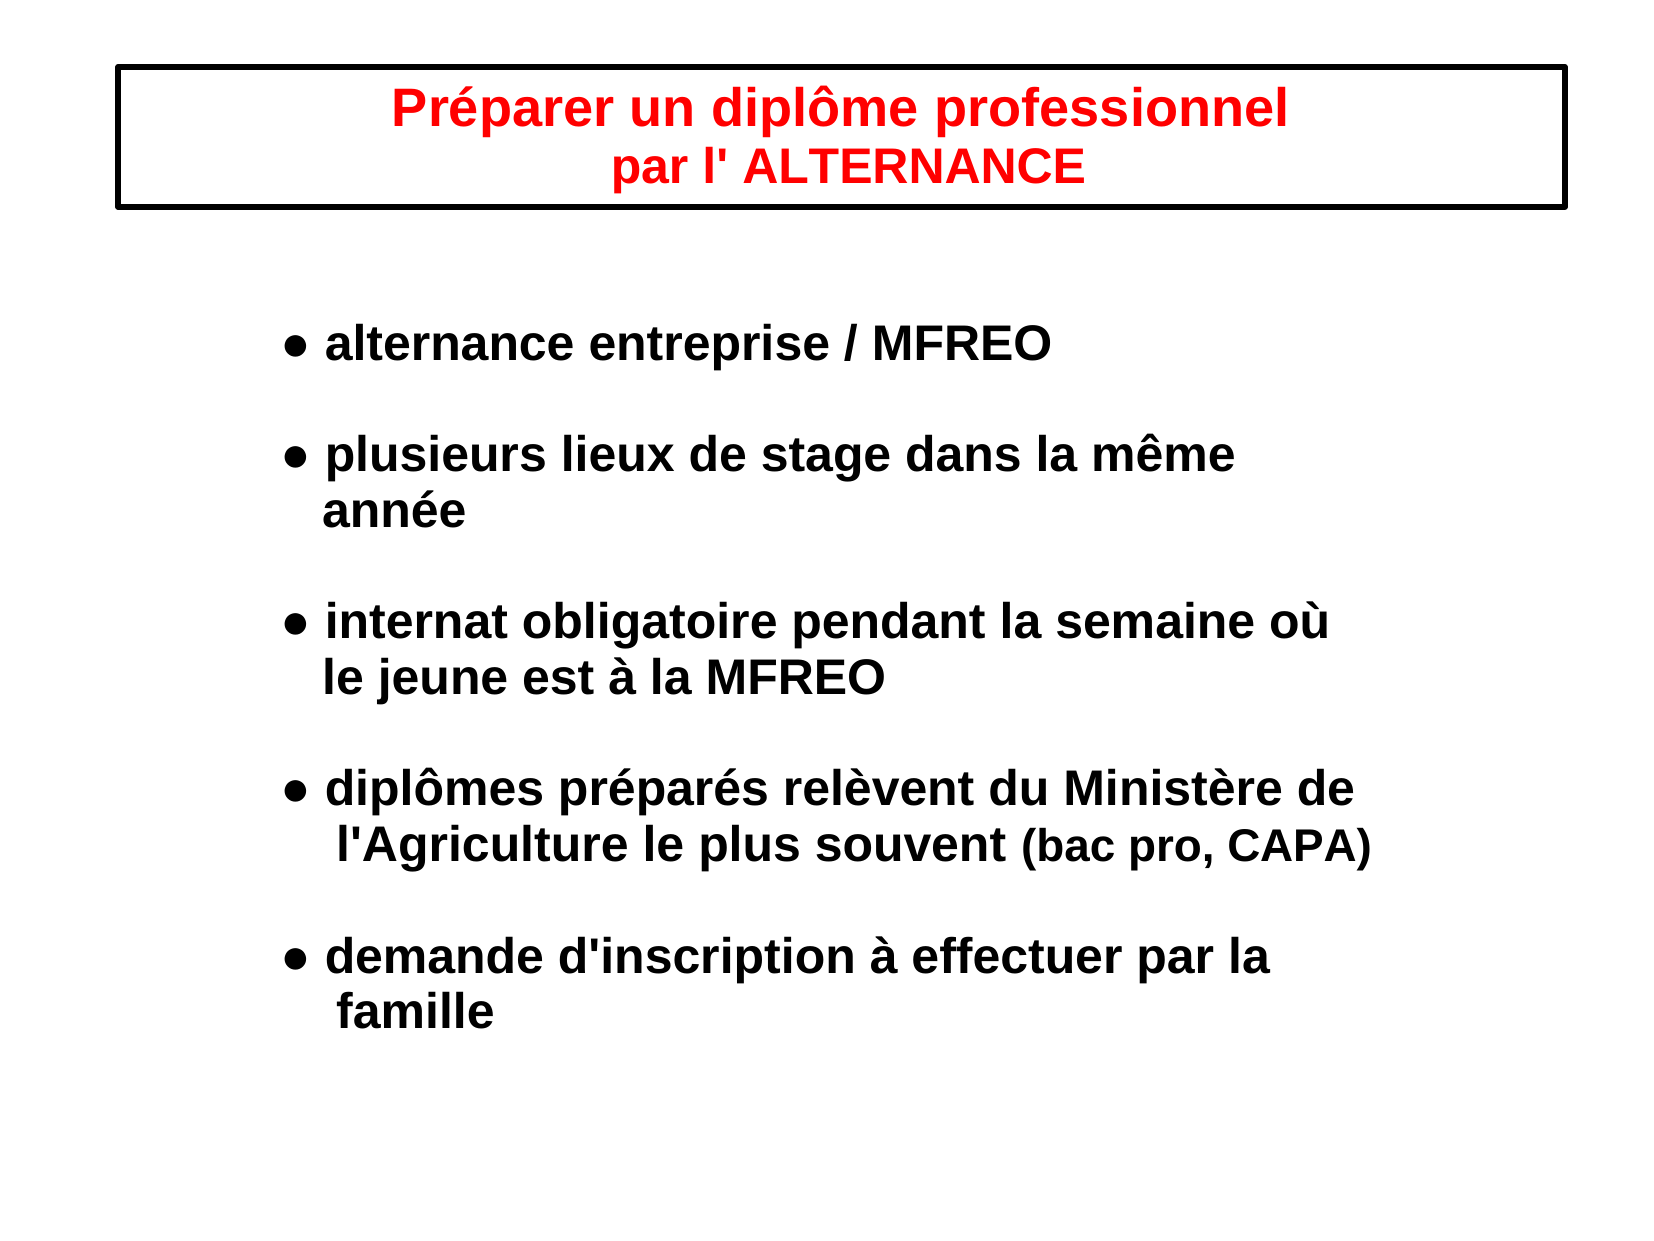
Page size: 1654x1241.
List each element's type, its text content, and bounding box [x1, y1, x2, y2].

text_box Préparer un diplôme professionnel par l' ALTERNANCE [118, 66, 1565, 207]
text_box ● alternance entreprise / MFREO ● plusieurs lieux de stage dans la même année ● internat obligatoire pendant la semaine où le jeune est à la MFREO ● diplômes préparés relèvent du Ministère de l'Agriculture le plus souvent (bac pro, CAPA) ● demande d'inscription à effectuer par la famille [265, 307, 1388, 1120]
